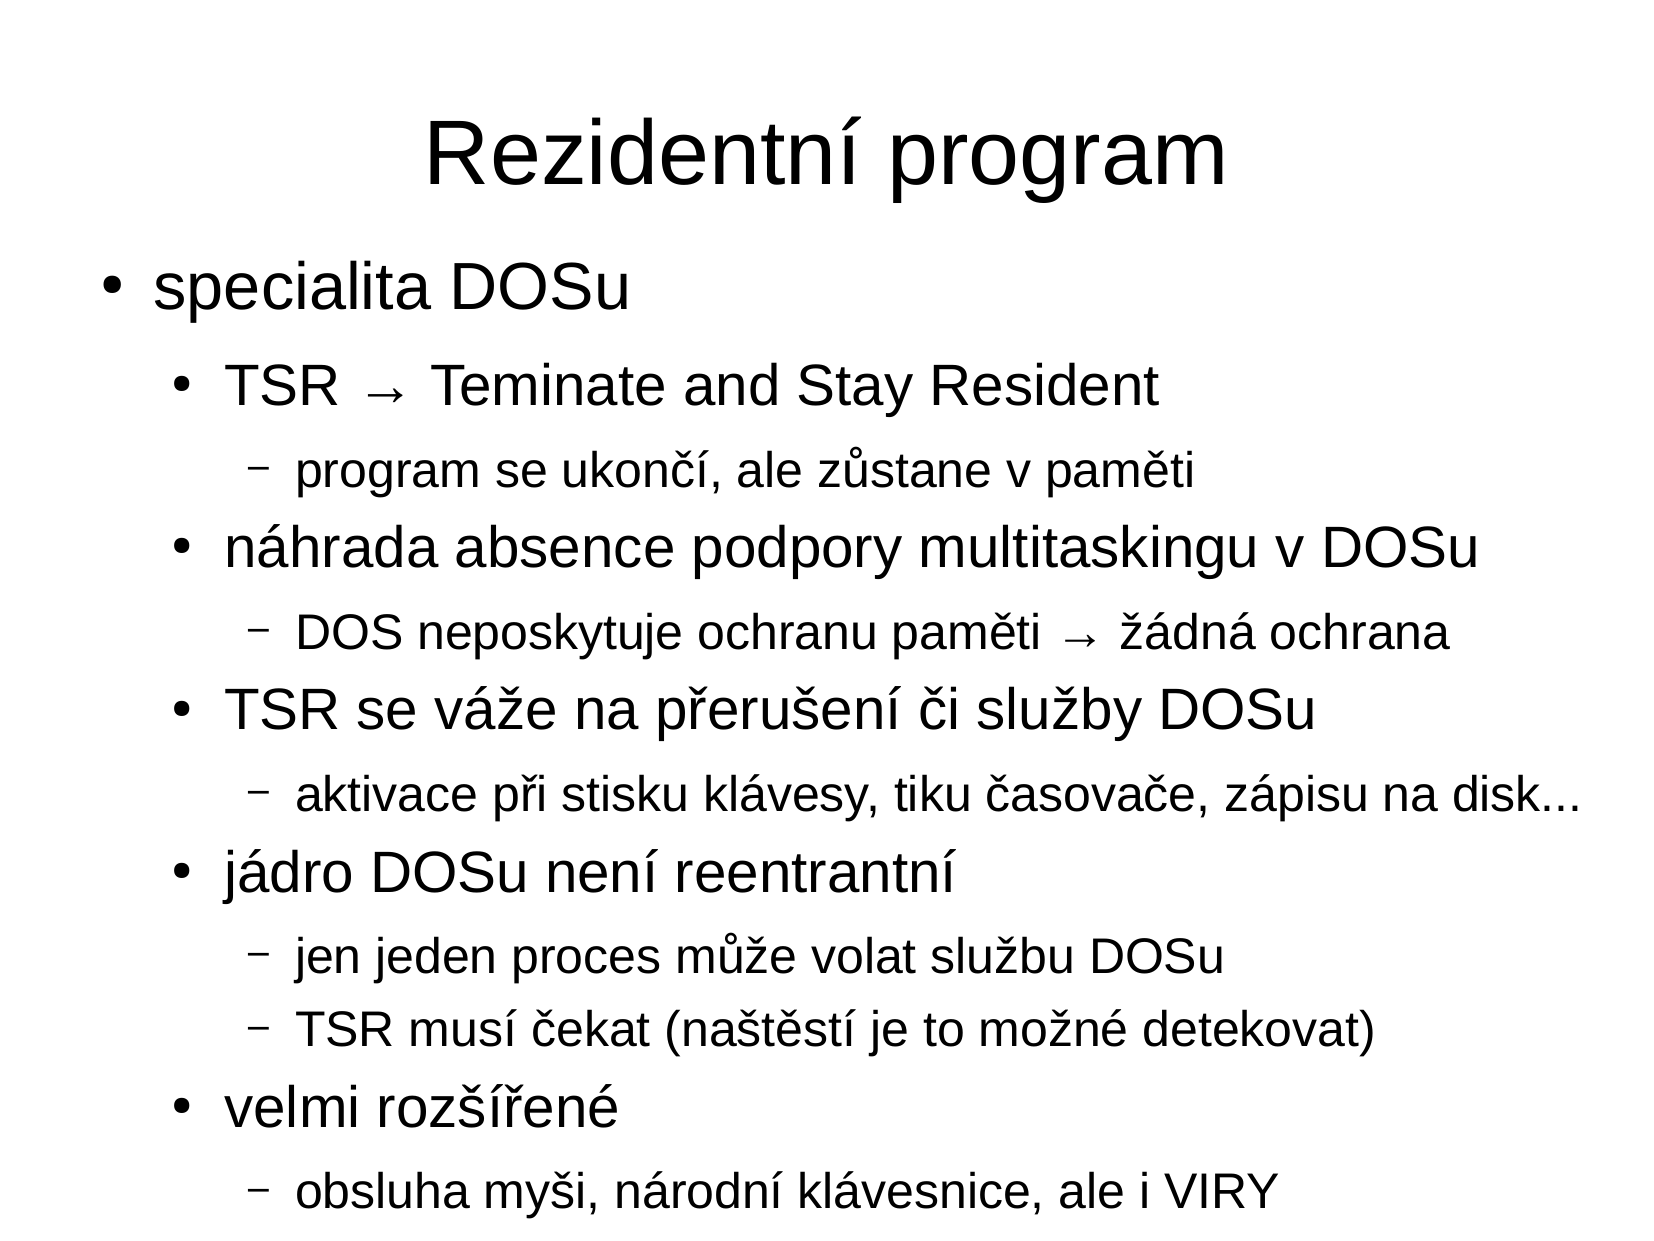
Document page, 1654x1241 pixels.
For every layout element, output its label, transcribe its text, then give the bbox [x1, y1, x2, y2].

title Rezidentní program [82, 56, 1571, 248]
list specialita DOSu TSR → Teminate and Stay Resident program se ukončí, ale zůstane v paměti náhrada absence podpory multitaskingu v DOSu DOS neposkytuje ochranu paměti → žádná ochrana TSR se váže na přerušení či služby DOSu aktivace při stisku klávesy, tiku časovače, zápisu na disk... jádro DOSu není reentrantní jen jeden proces může volat službu DOSu TSR musí čekat (naštěstí je to možné detekovat) velmi rozšířené obsluha myši, národní klávesnice, ale i VIRY [82, 248, 1625, 1220]
